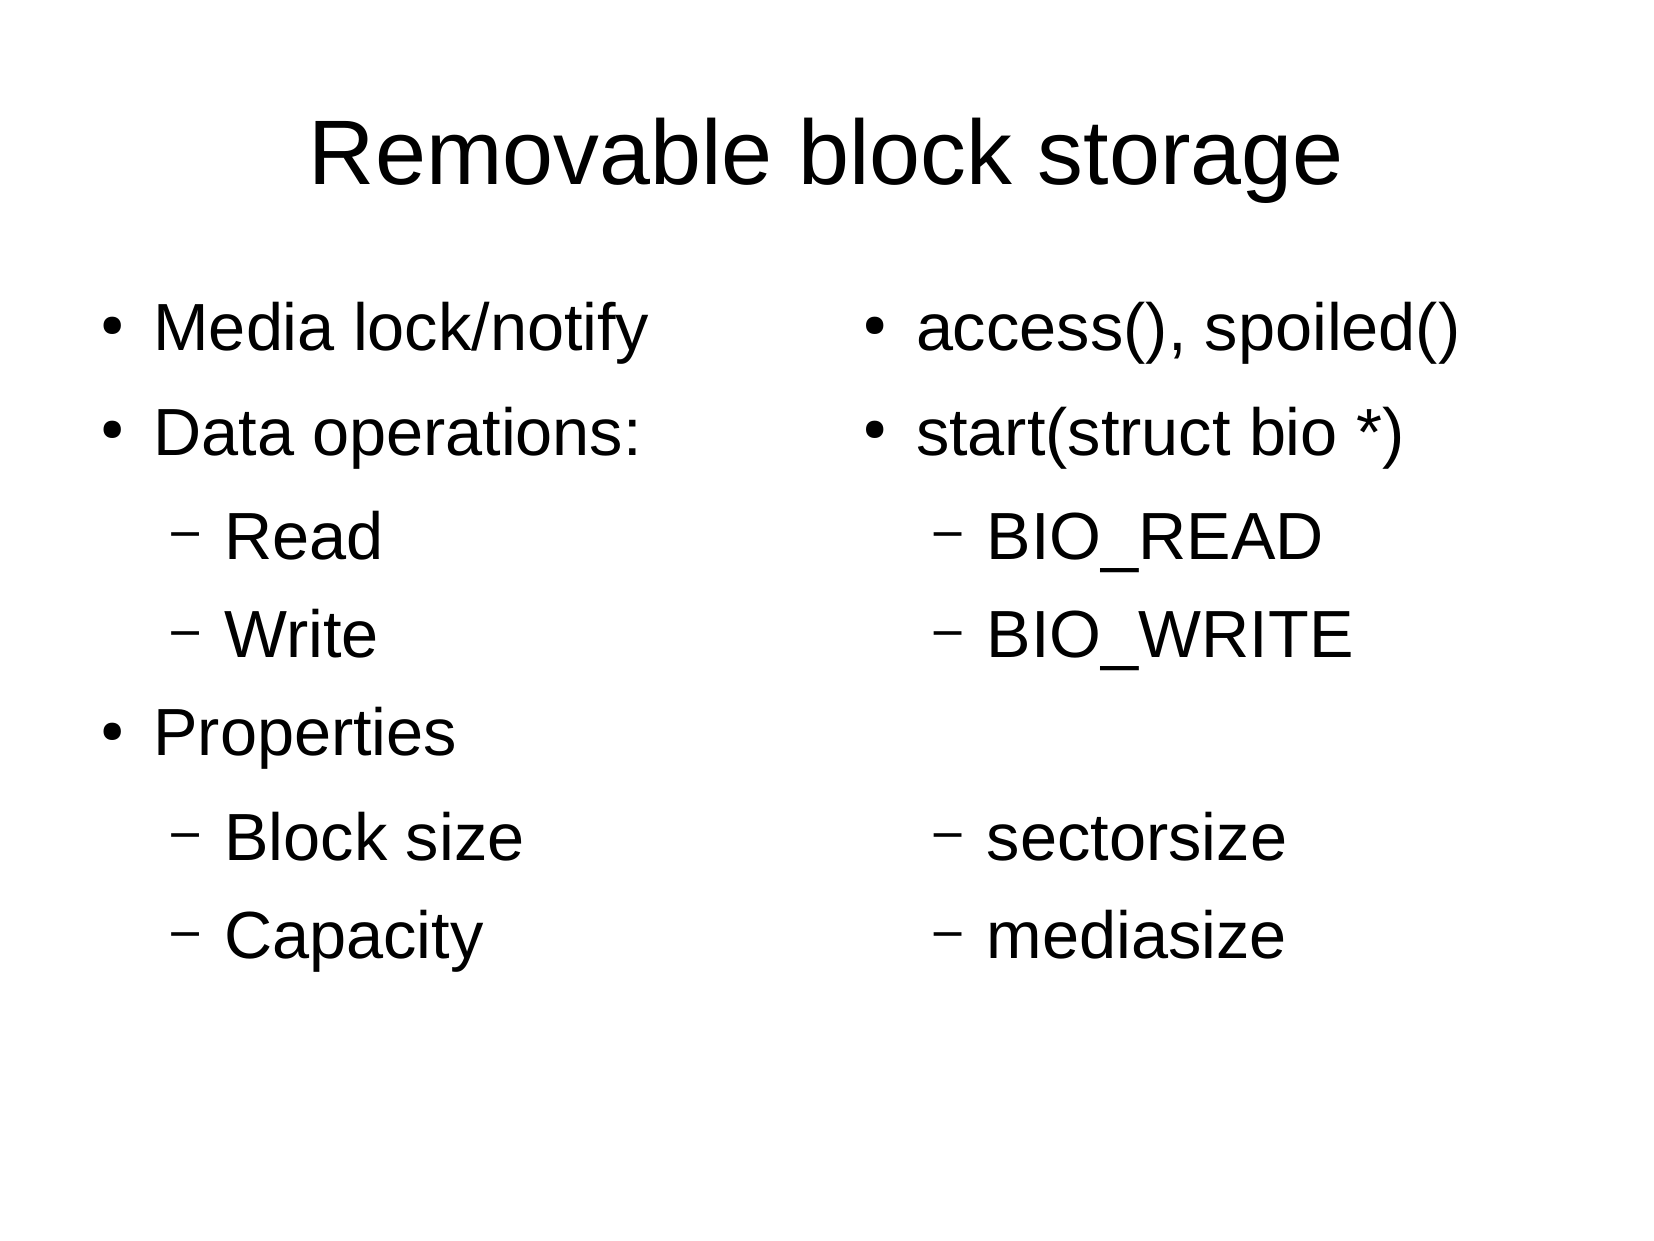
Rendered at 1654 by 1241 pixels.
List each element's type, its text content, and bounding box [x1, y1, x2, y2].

list access(), spoiled() start(struct bio *) BIO_READ BIO_WRITE sectorsize mediasize [845, 290, 1572, 1109]
list Media lock/notify Data operations: Read Write Properties Block size Capacity [82, 290, 809, 1109]
title Removable block storage [82, 49, 1571, 257]
